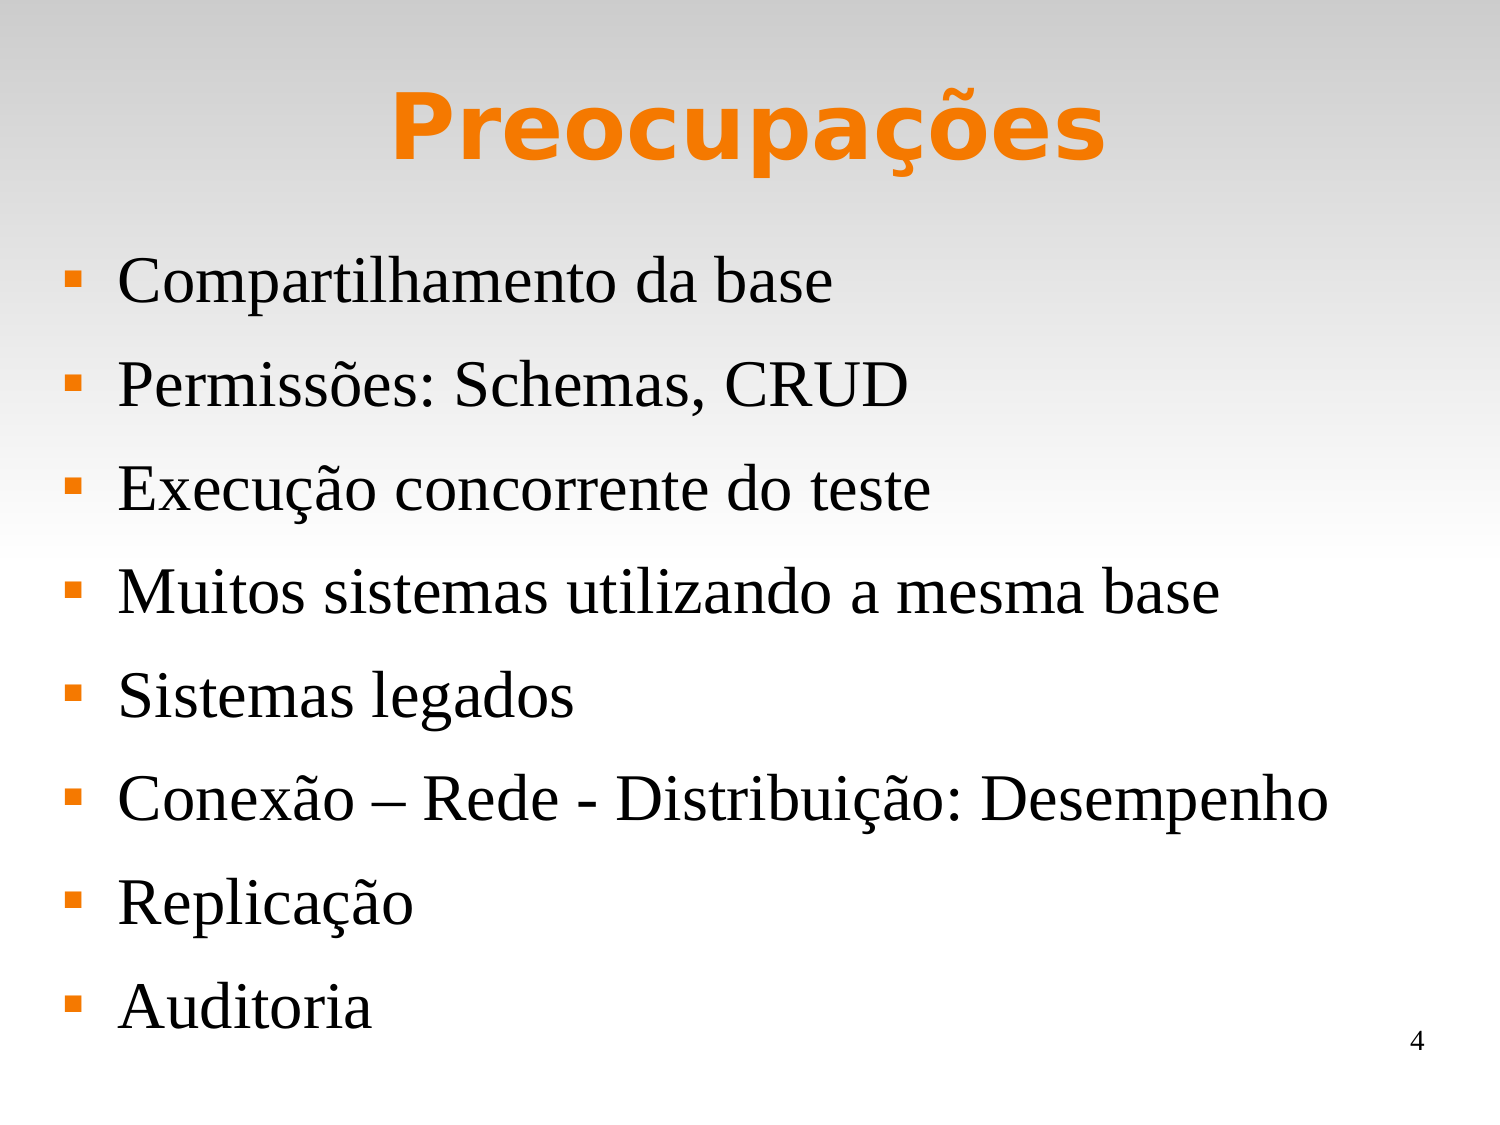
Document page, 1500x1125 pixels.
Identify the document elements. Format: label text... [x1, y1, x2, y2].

title Preocupações [29, 30, 1469, 225]
list Compartilhamento da base Permissões: Schemas, CRUD Execução concorrente do teste Muitos sistemas utilizando a mesma base Sistemas legados Conexão – Rede - Distribuição: Desempenho Replicação Auditoria [29, 243, 1469, 1097]
